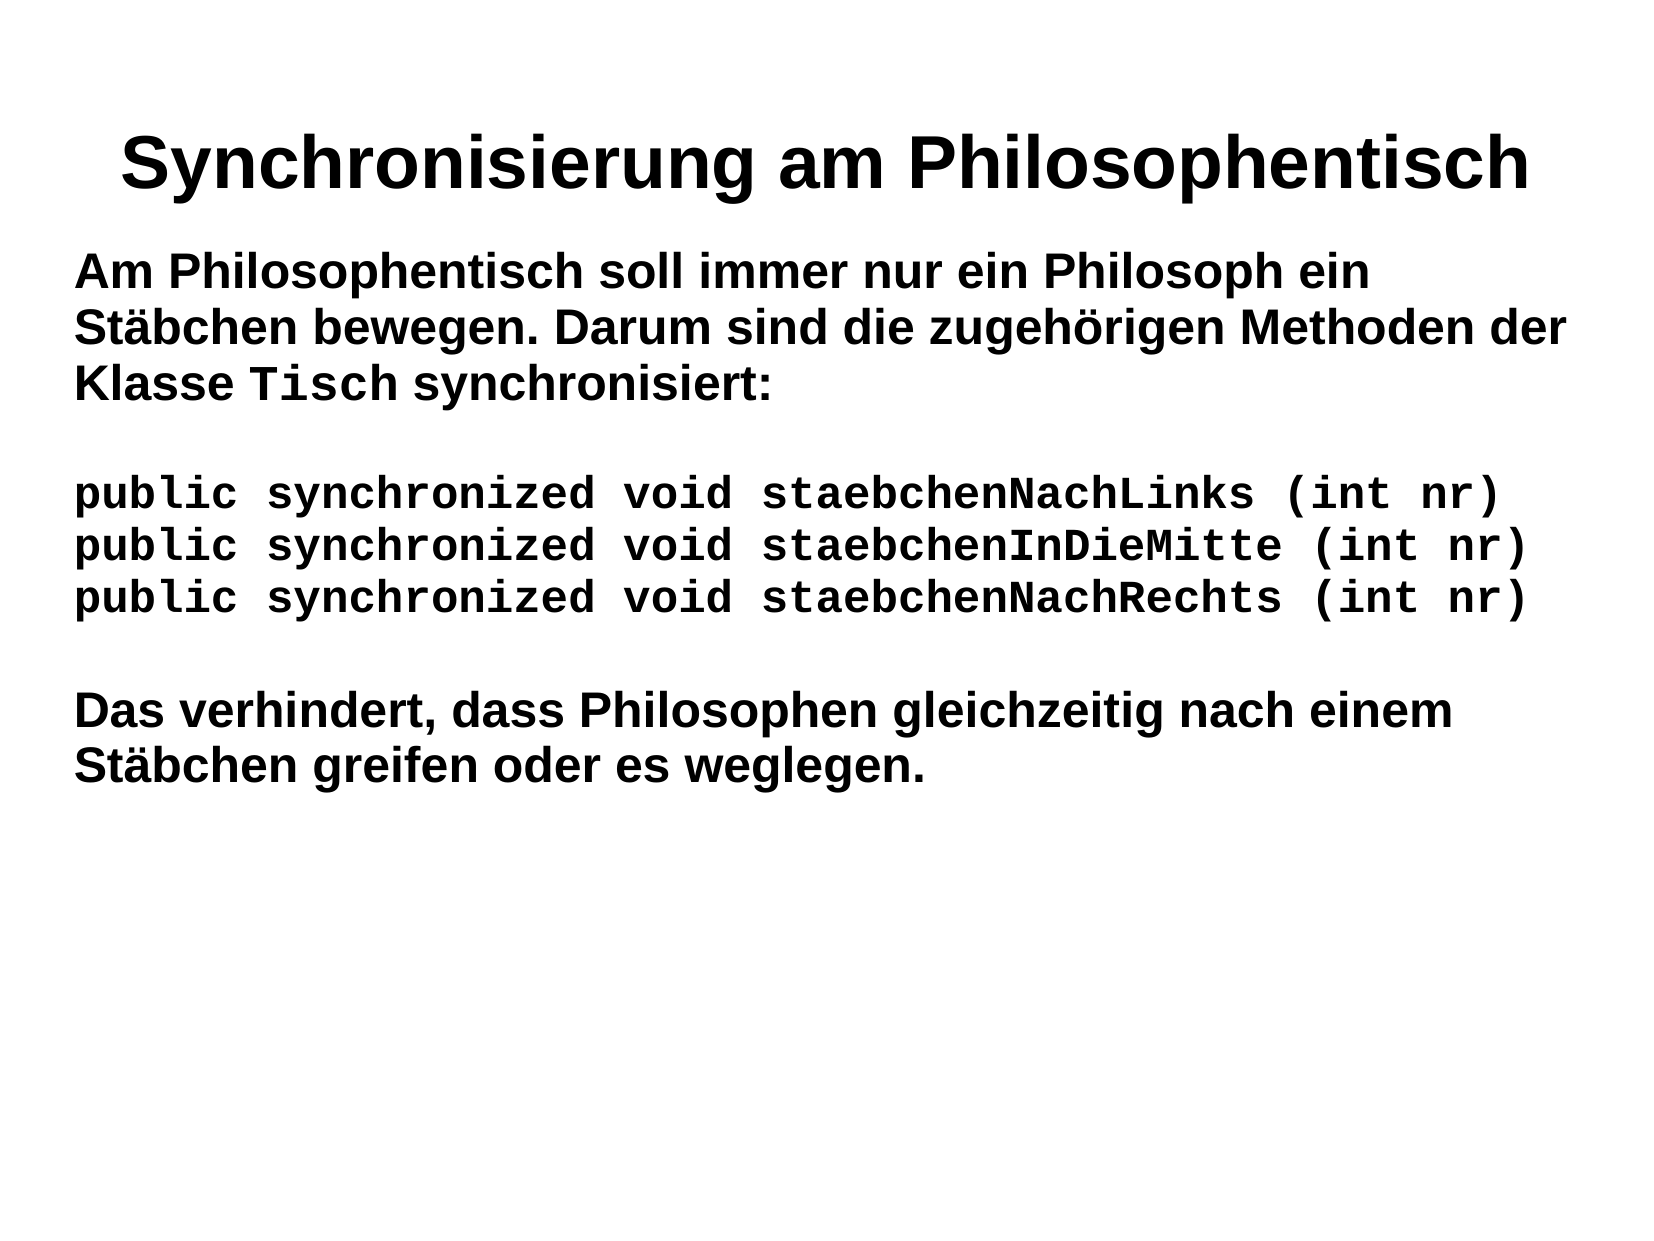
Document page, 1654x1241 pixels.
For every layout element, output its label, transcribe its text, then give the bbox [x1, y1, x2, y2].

title Synchronisierung am Philosophentisch [88, 78, 1565, 236]
text_box Am Philosophentisch soll immer nur ein Philosoph ein Stäbchen bewegen. Darum sind die zugehörigen Methoden der Klasse Tisch synchronisiert: public synchronized void staebchenNachLinks (int nr) public synchronized void staebchenInDieMitte (int nr) public synchronized void staebchenNachRechts (int nr) Das verhindert, dass Philosophen gleichzeitig nach einem Stäbchen greifen oder es weglegen. [59, 236, 1595, 810]
